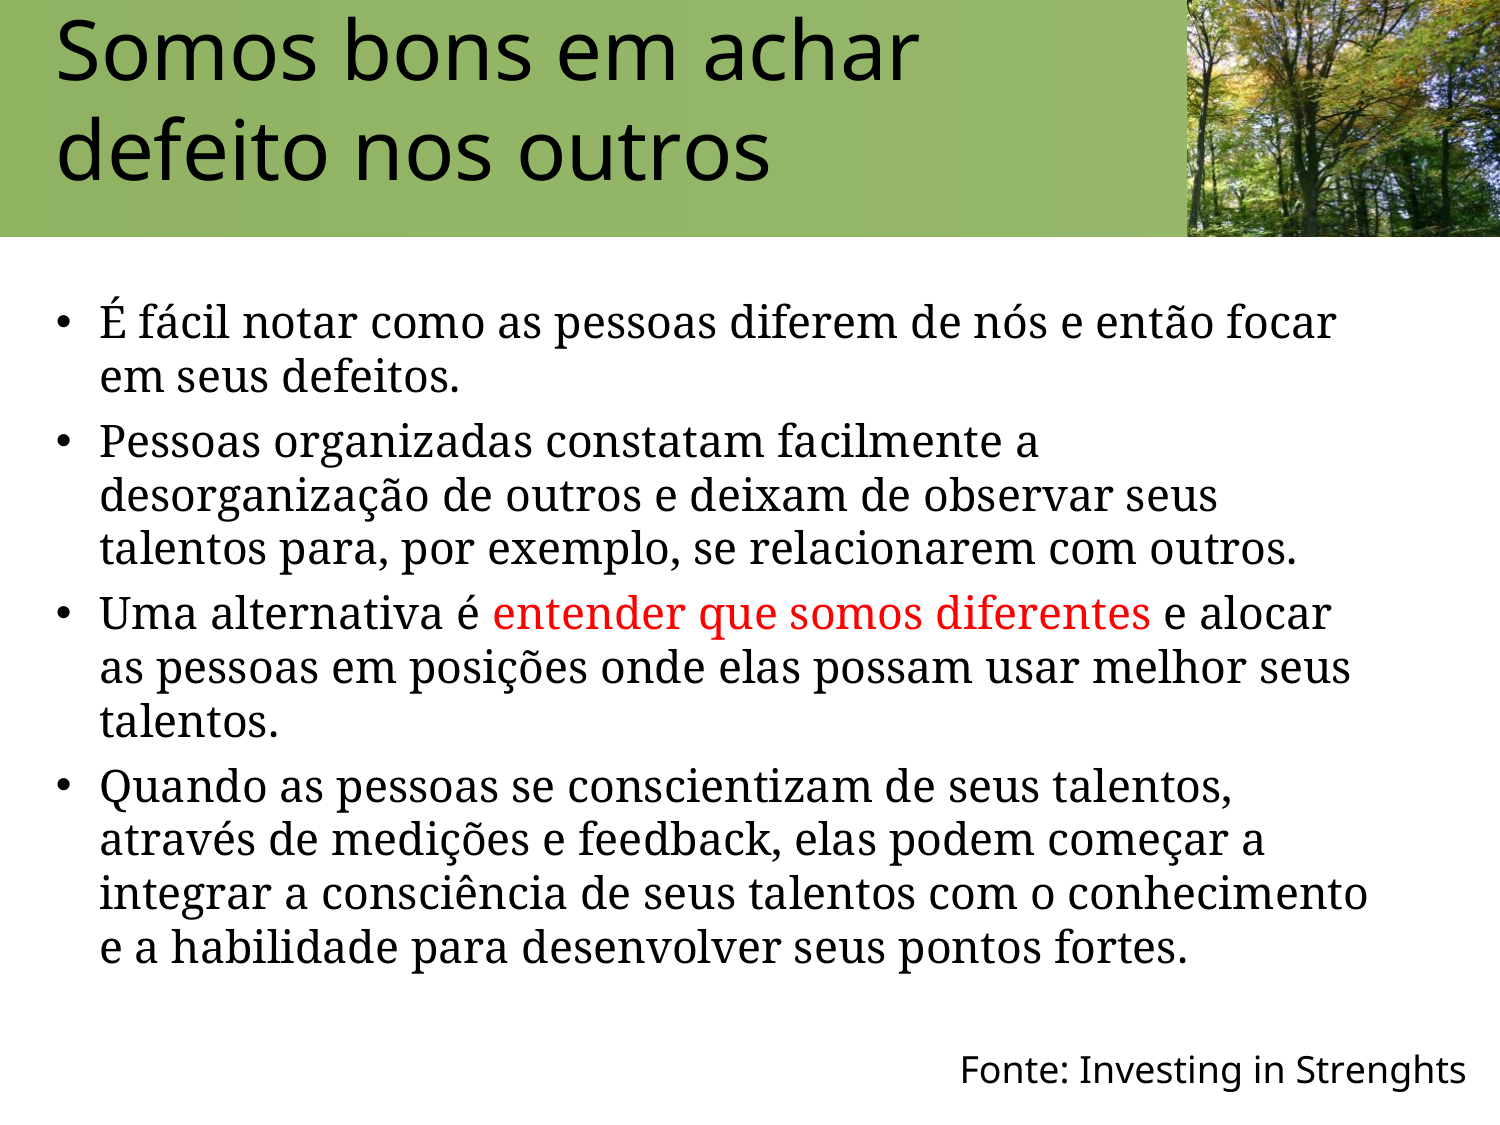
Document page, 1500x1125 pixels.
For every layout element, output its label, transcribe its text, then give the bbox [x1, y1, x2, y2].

picture [1187, 0, 1500, 237]
text_box Fonte: Investing in Strenghts [944, 1038, 1436, 1099]
list É fácil notar como as pessoas diferem de nós e então focar em seus defeitos. Pessoas organizadas constatam facilmente a desorganização de outros e deixam de observar seus talentos para, por exemplo, se relacionarem com outros. Uma alternativa é entender que somos diferentes e alocar as pessoas em posições onde elas possam usar melhor seus talentos. Quando as pessoas se conscientizam de seus talentos, através de medições e feedback, elas podem começar a integrar a consciência de seus talentos com o conhecimento e a habilidade para desenvolver seus pontos fortes. [41, 286, 1392, 1029]
title Somos bons em achar defeito nos outros [41, 21, 1164, 173]
